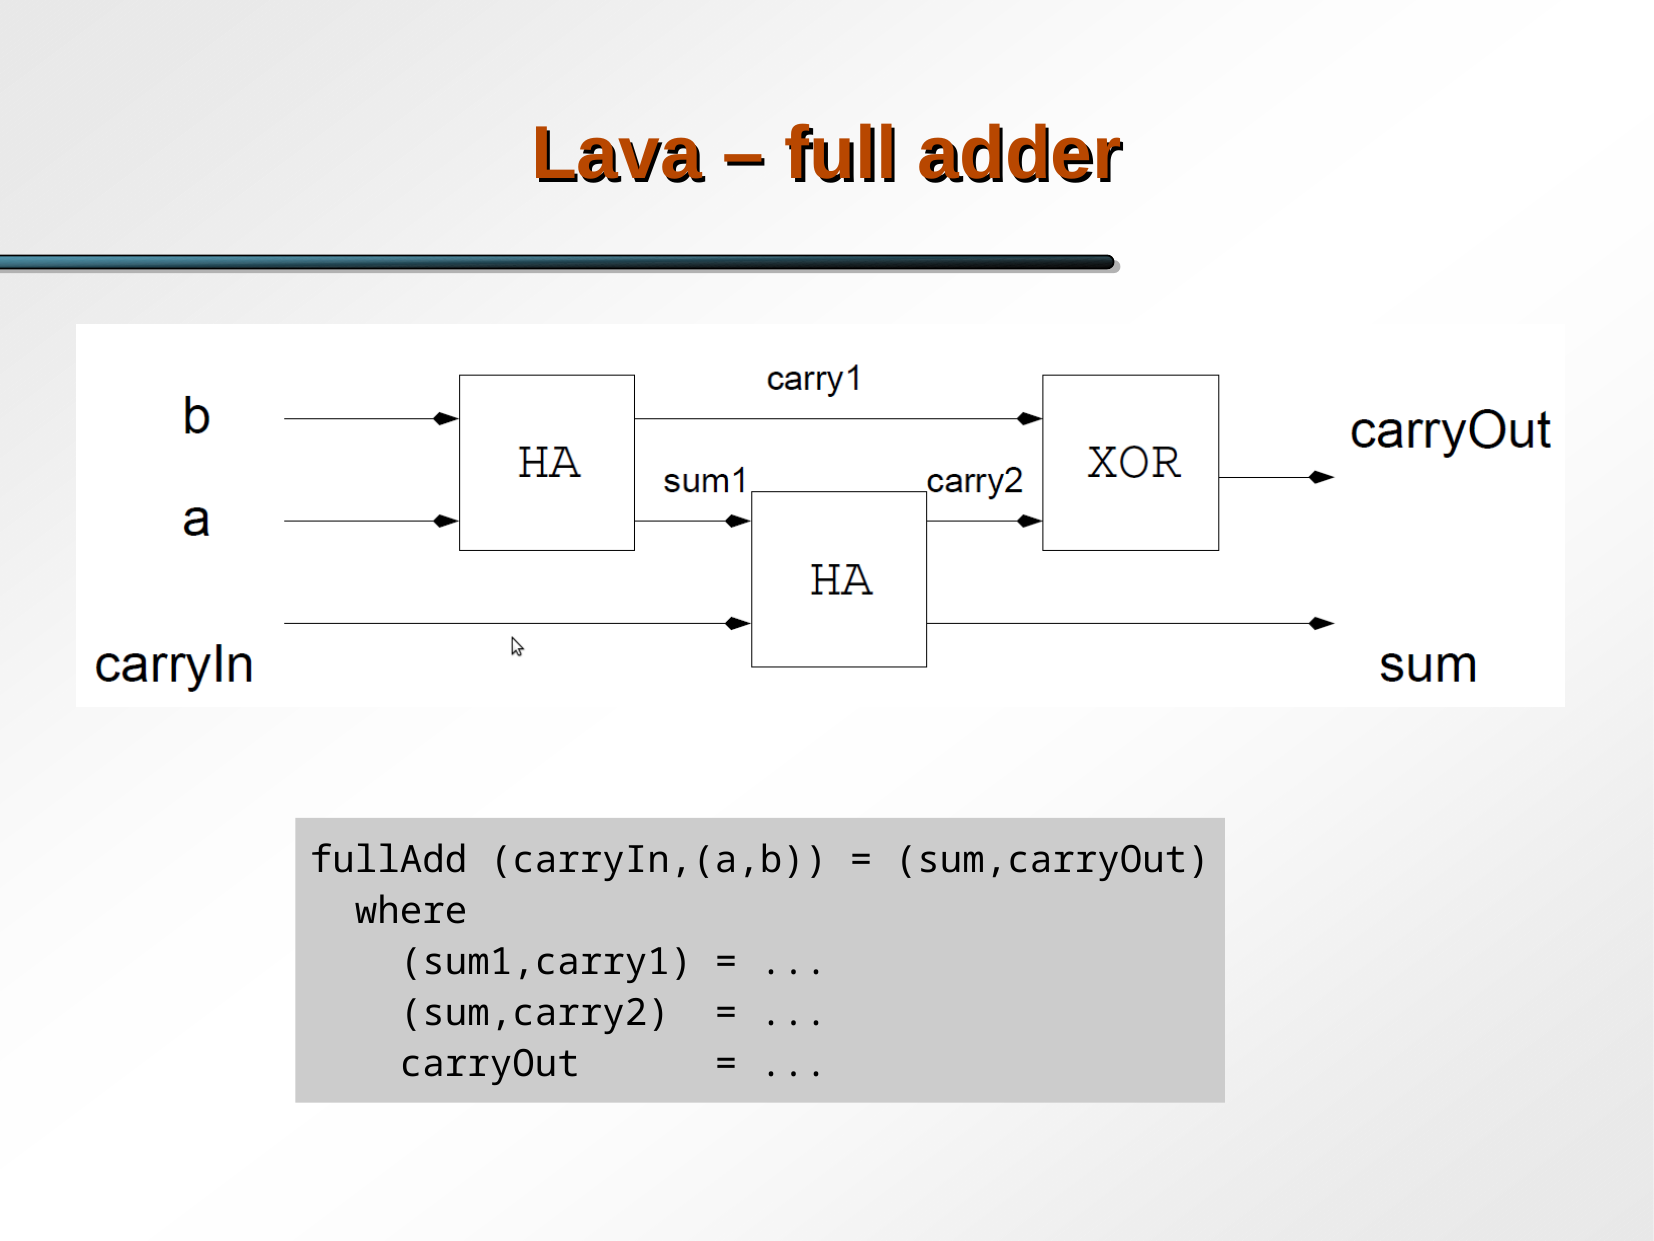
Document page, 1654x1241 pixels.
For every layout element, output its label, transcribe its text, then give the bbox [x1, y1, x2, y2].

picture [76, 324, 1565, 707]
text_box fullAdd (carryIn,(a,b)) = (sum,carryOut) where (sum1,carry1) = ... (sum,carry2) = ... carryOut = ... [295, 817, 1225, 1103]
title Lava – full adder [82, 49, 1571, 257]
